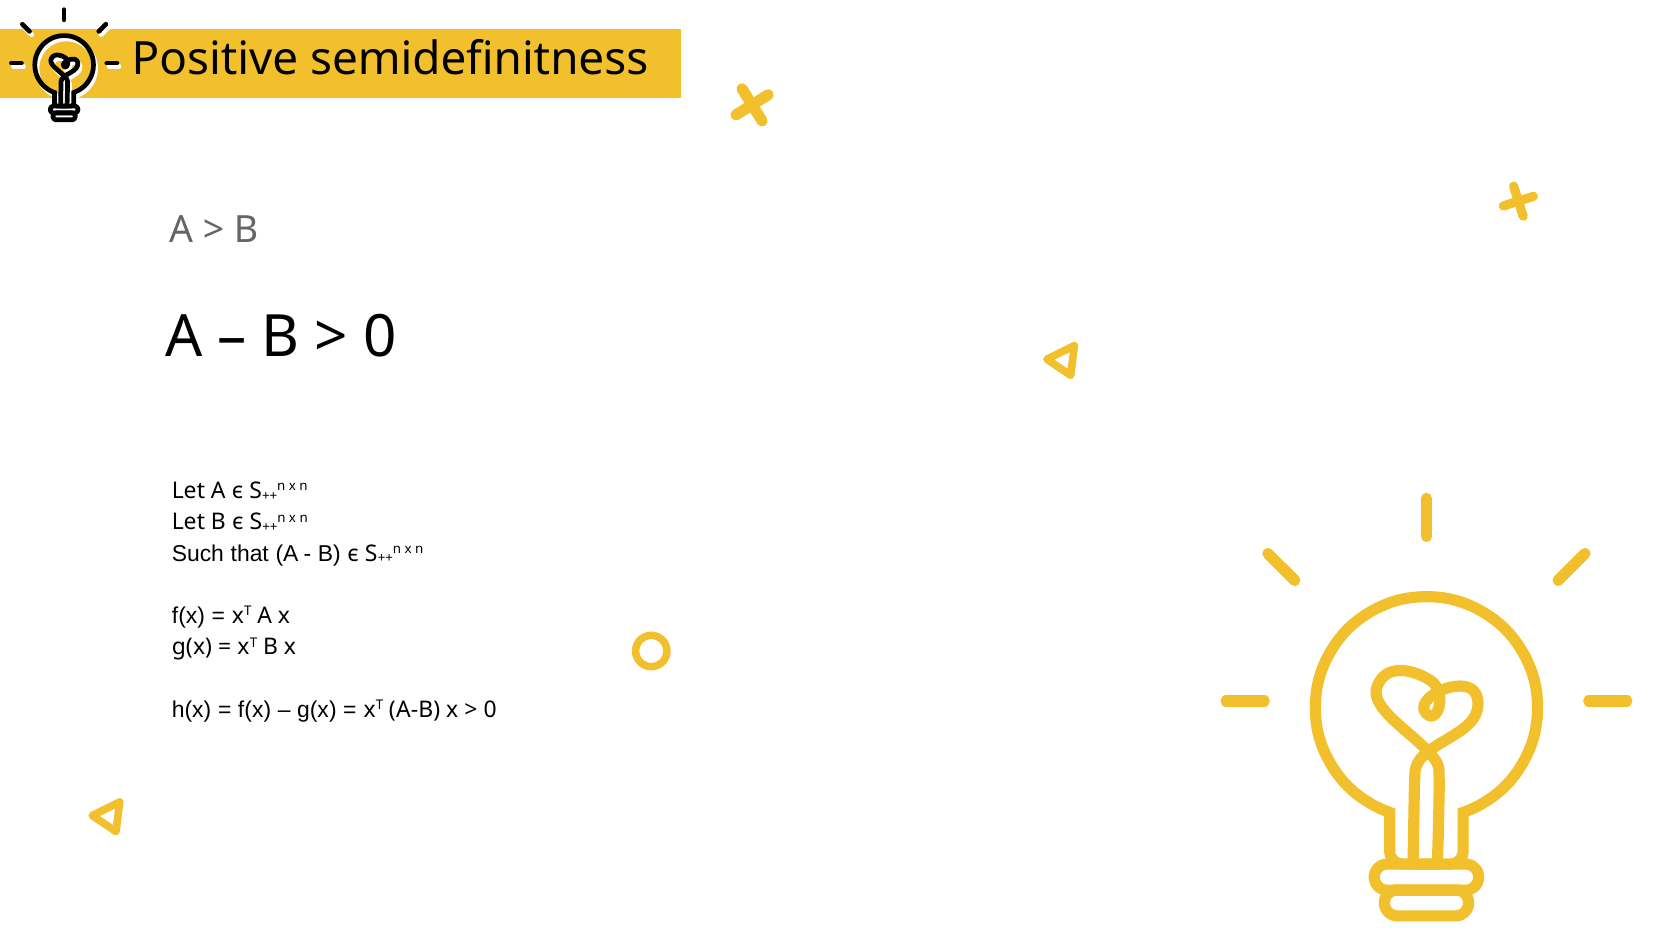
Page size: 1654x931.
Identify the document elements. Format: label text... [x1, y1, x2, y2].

text_box Let A ϵ S++n x n Let B ϵ S++n x n Such that (A - B) ϵ S++n x n f(x) = xT A x g(x) = xT B x h(x) = f(x) – g(x) = xT (A-B) x > 0 [171, 410, 661, 788]
title Positive semidefinitness [131, 0, 751, 119]
title A > B [169, 202, 826, 256]
title A – B > 0 [165, 289, 803, 379]
